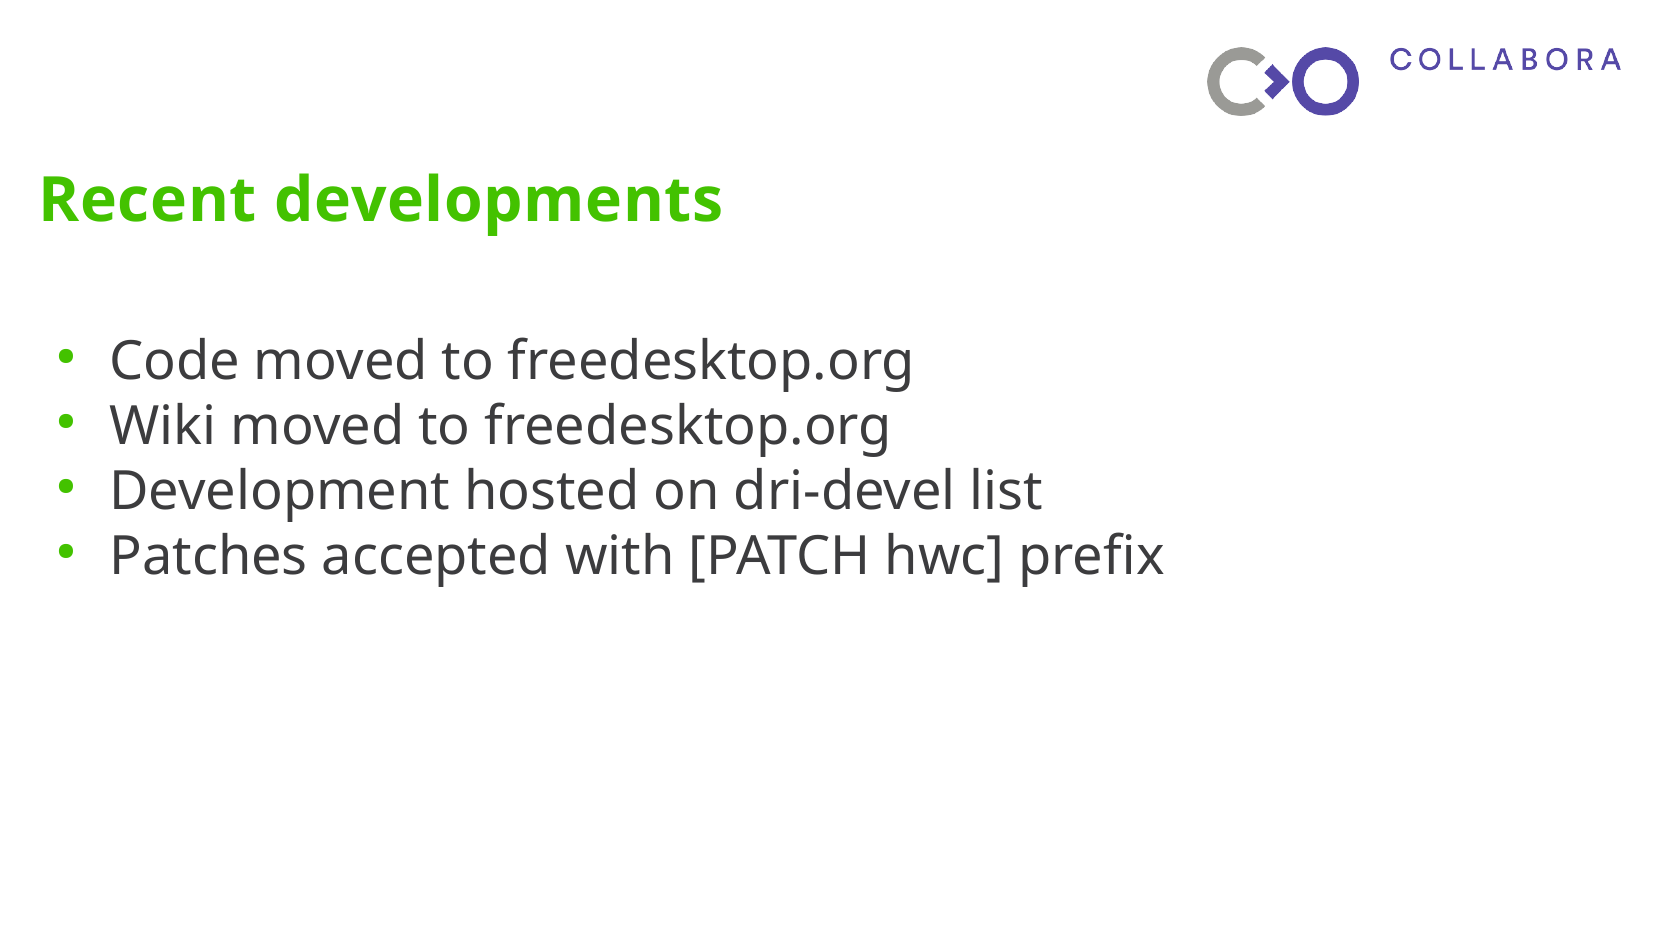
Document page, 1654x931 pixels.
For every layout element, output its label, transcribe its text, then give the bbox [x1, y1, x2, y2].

picture [1207, 47, 1621, 116]
title Recent developments [38, 159, 1614, 216]
list Code moved to freedesktop.org Wiki moved to freedesktop.org Development hosted on dri-devel list Patches accepted with [PATCH hwc] prefix [38, 325, 1614, 581]
